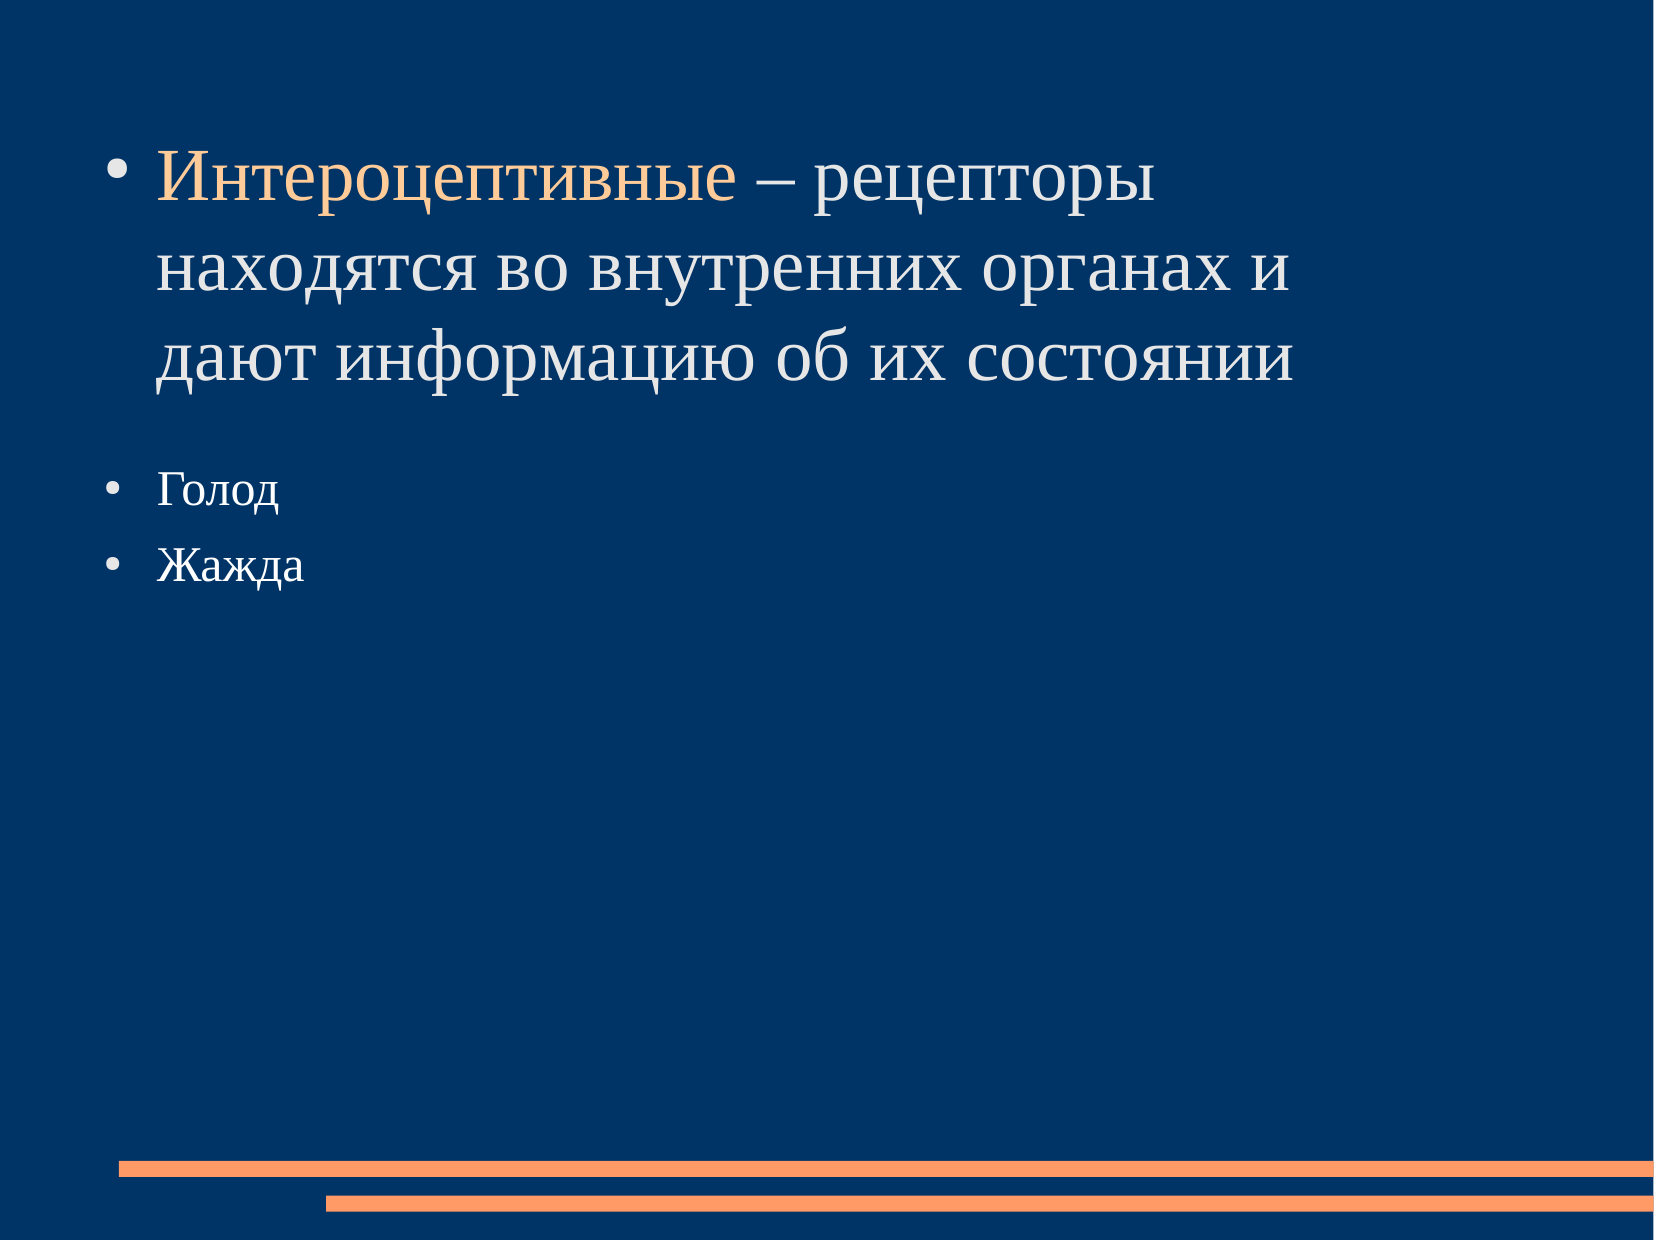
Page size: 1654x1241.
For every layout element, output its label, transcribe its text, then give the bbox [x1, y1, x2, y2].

list Интероцептивные – рецепторы находятся во внутренних органах и дают информацию об их состоянии [70, 118, 1477, 498]
text_box Голод Жажда [71, 453, 384, 680]
